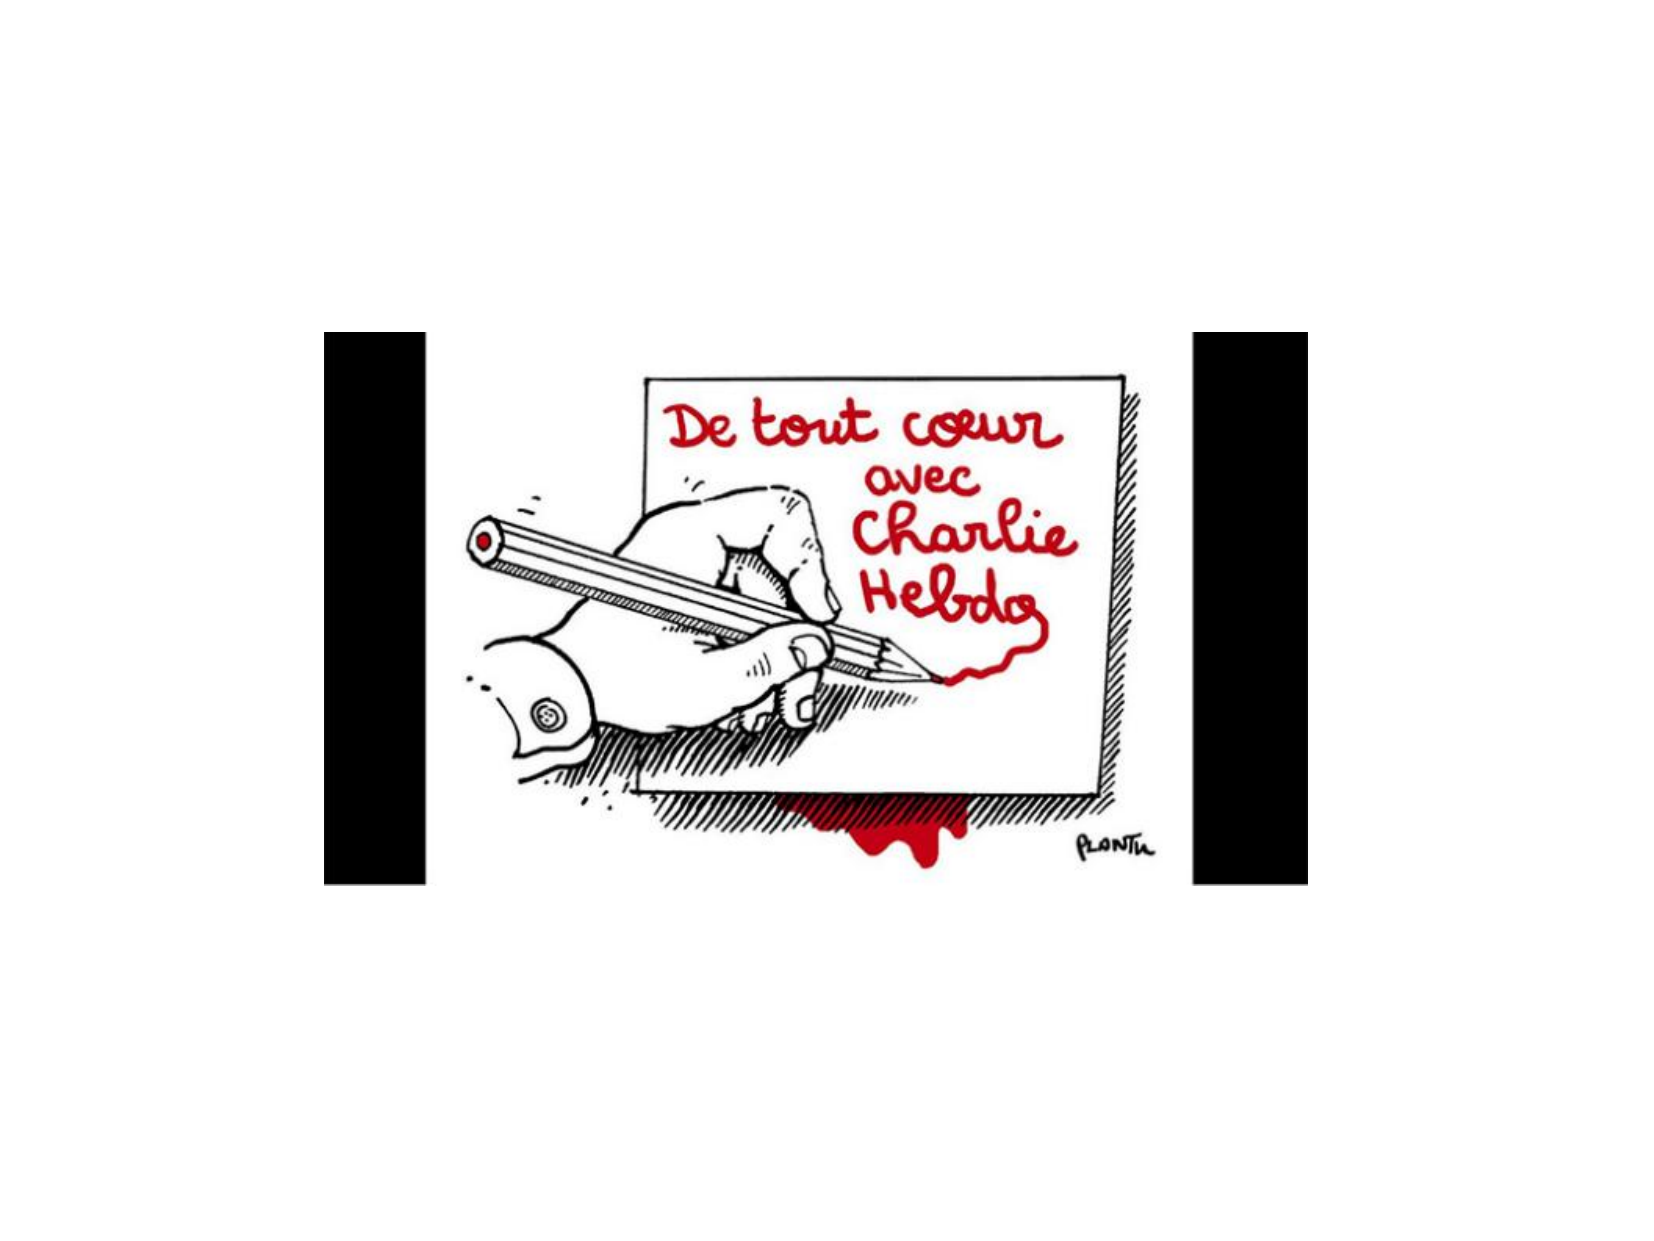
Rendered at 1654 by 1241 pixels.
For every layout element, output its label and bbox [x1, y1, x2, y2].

picture [324, 332, 1308, 886]
